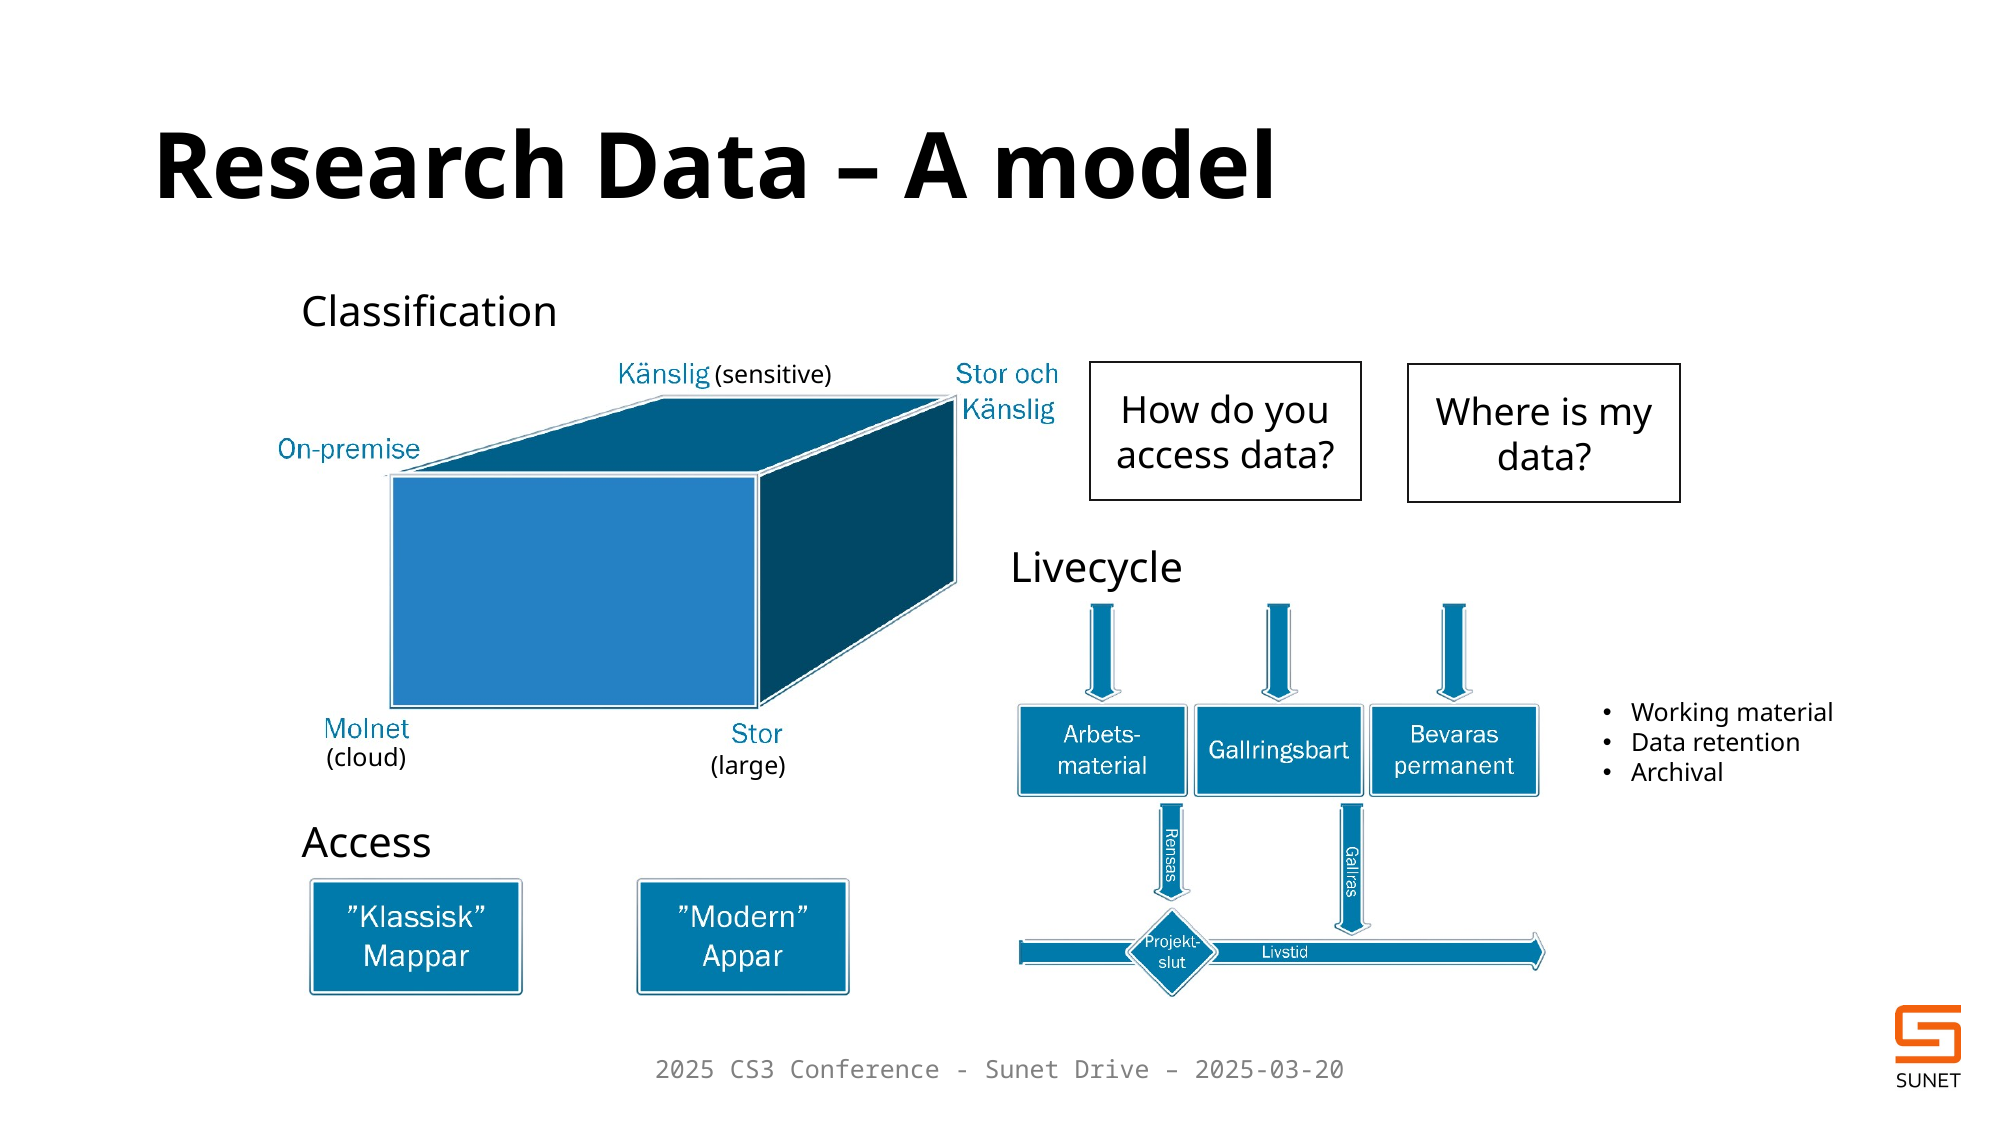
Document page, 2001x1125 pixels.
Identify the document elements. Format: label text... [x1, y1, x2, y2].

text_box Classification [286, 278, 736, 343]
text_box (sensitive) [700, 350, 938, 396]
picture [304, 875, 854, 998]
text_box Working material Data retention Archival [1588, 689, 1887, 824]
picture [262, 348, 1548, 999]
picture [1895, 1005, 1961, 1092]
text_box (large) [696, 741, 934, 787]
list 2025 CS3 Conference - Sunet Drive – 2025-03-20 [250, 1050, 1751, 1096]
text_box Access [286, 808, 736, 874]
text_box (cloud) [311, 734, 550, 779]
text_box Where is my data? [1407, 363, 1681, 502]
text_box Livecycle [995, 533, 1444, 598]
text_box How do you access data? [1089, 362, 1361, 501]
text_box Research Data – A model [137, 59, 1863, 278]
